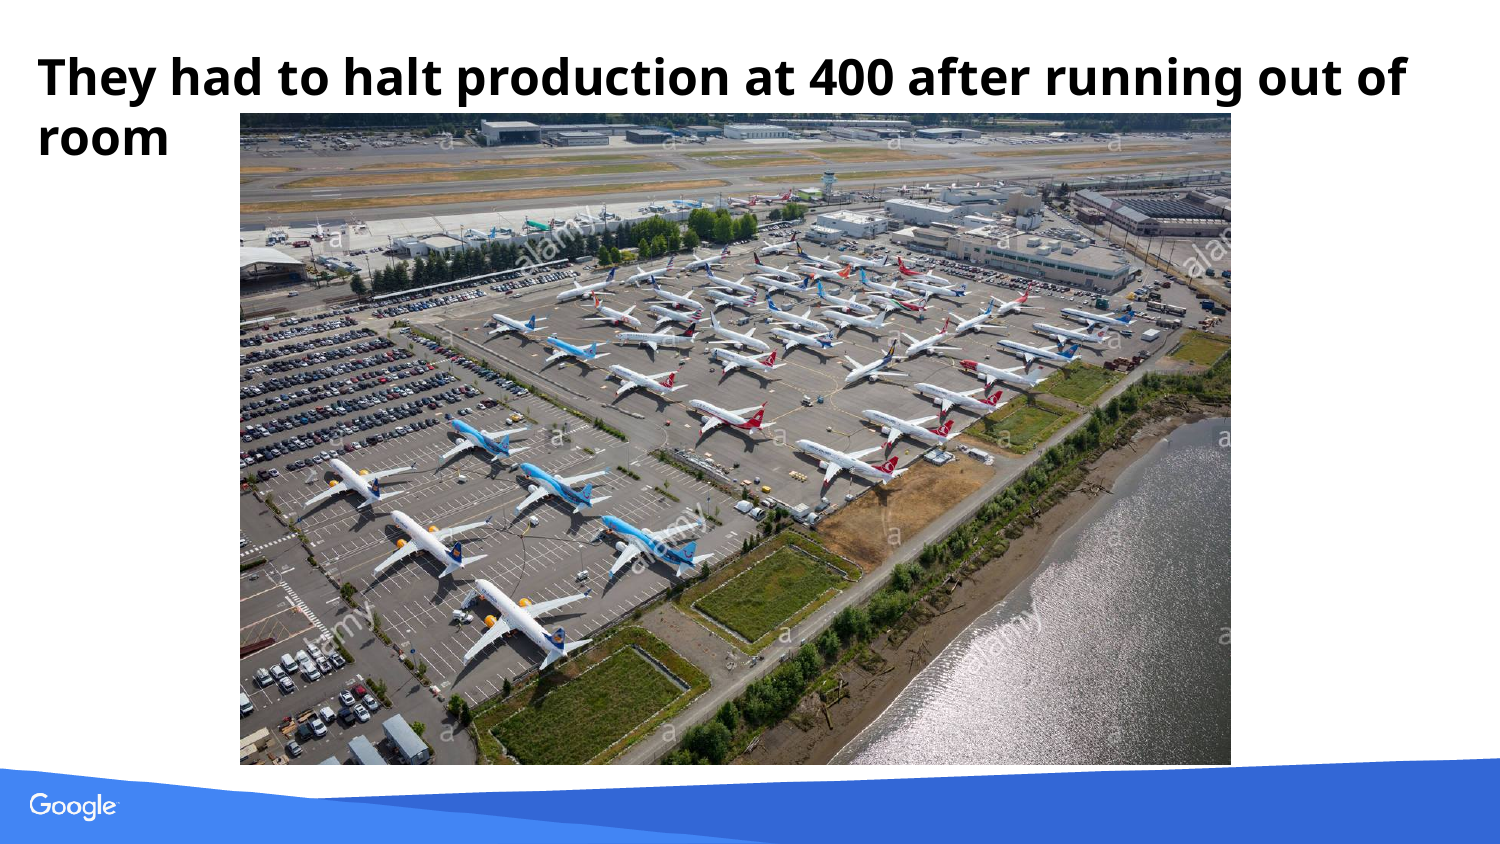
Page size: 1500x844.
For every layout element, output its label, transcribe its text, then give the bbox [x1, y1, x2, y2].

picture [0, 0, 1500, 844]
text_box They had to halt production at 400 after running out of room [22, 29, 1486, 110]
